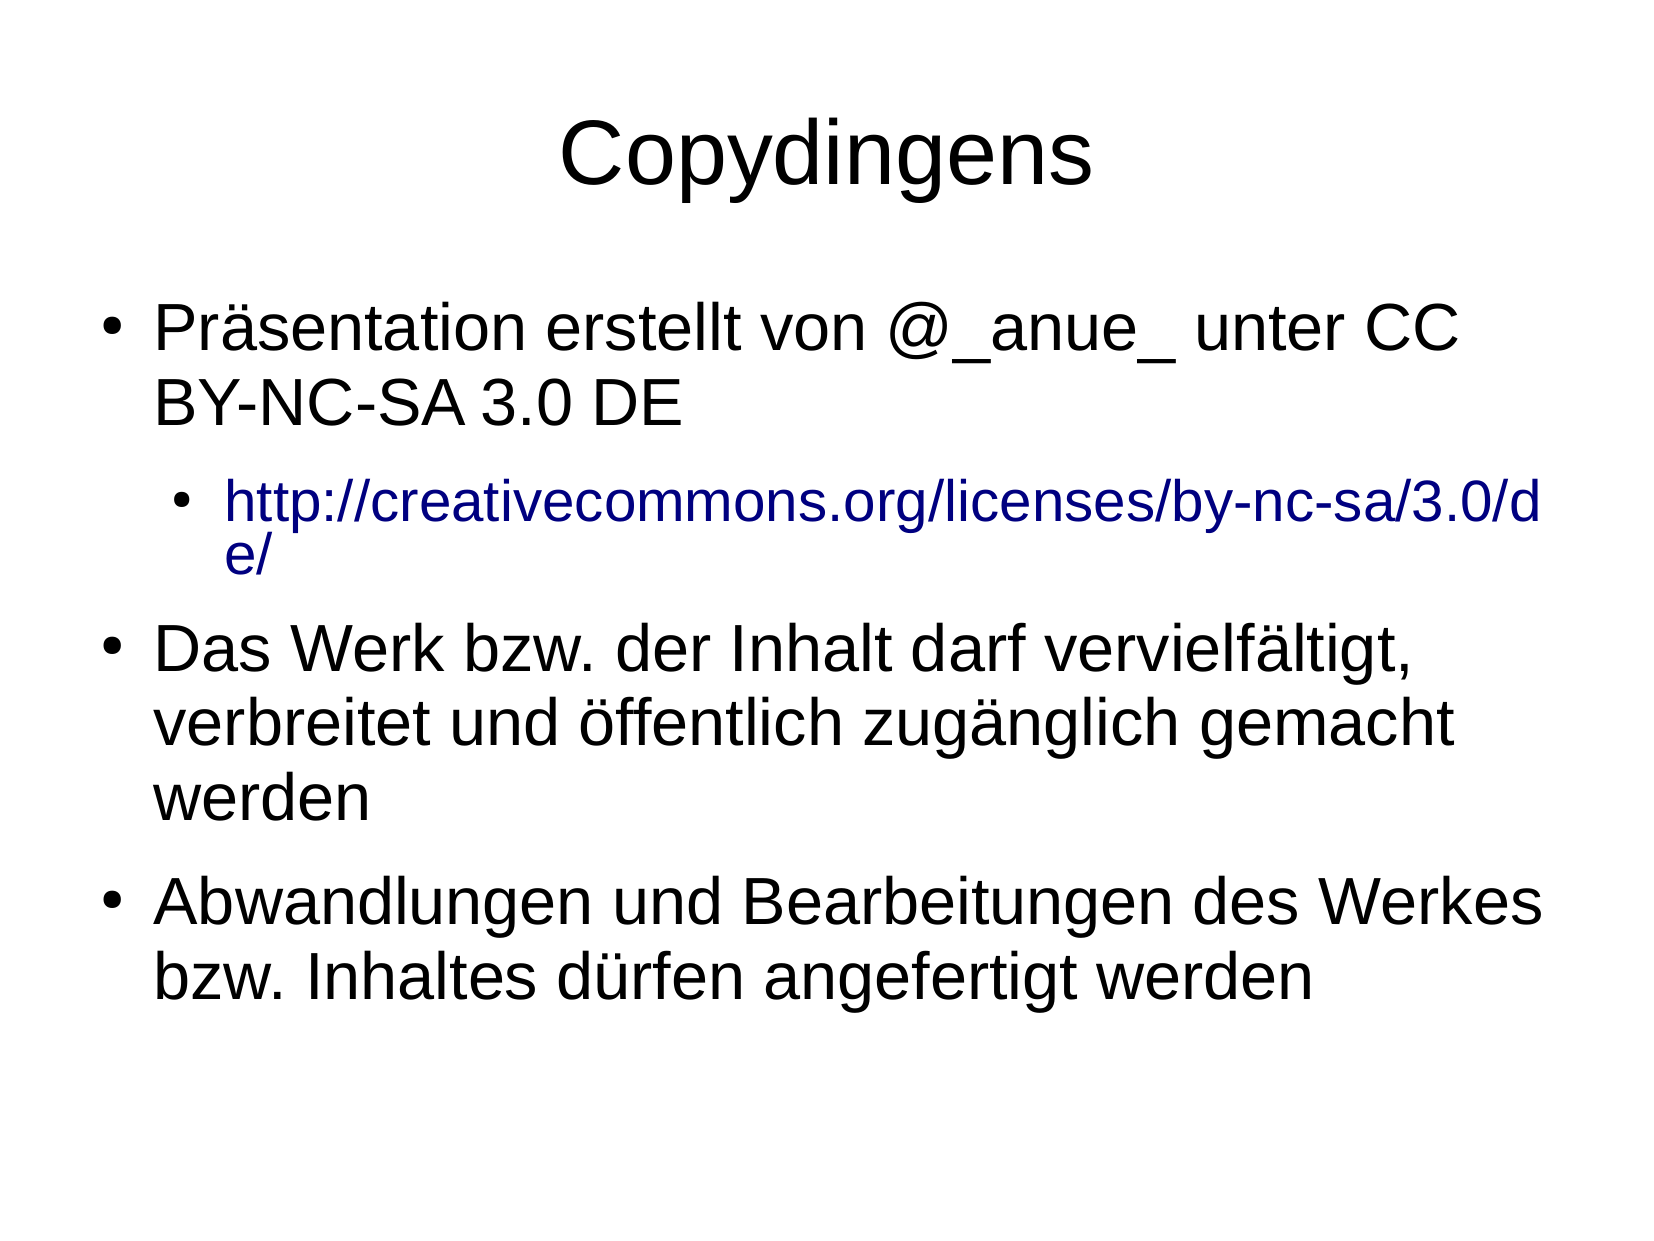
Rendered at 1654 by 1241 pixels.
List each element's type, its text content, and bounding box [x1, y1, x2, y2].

title Copydingens [82, 49, 1571, 257]
list Präsentation erstellt von @_anue_ unter CC BY-NC-SA 3.0 DE http://creativecommons.org/licenses/by-nc-sa/3.0/de/ Das Werk bzw. der Inhalt darf vervielfältigt, verbreitet und öffentlich zugänglich gemacht werden Abwandlungen und Bearbeitungen des Werkes bzw. Inhaltes dürfen angefertigt werden [82, 290, 1571, 1010]
